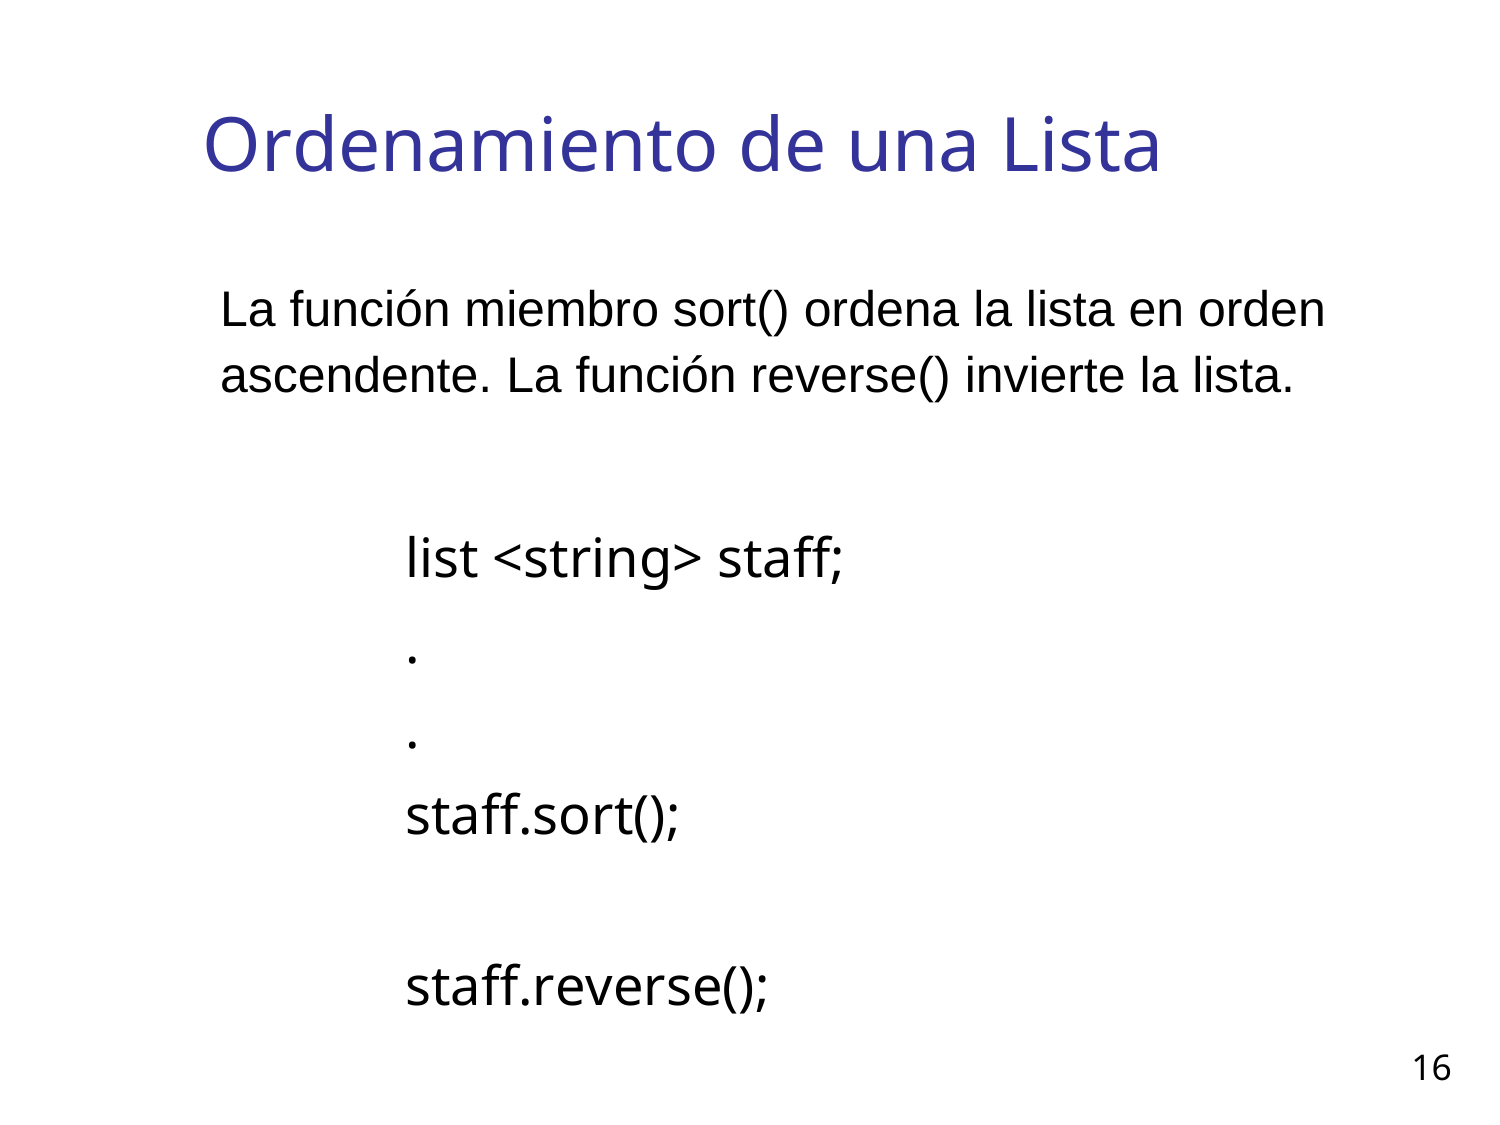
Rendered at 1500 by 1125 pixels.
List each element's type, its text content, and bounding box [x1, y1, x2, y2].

title Ordenamiento de una Lista [187, 37, 1466, 201]
list list <string> staff; . . staff.sort(); staff.reverse(); [362, 512, 1463, 1013]
text_box La función miembro sort() ordena la lista en orden ascendente. La función reverse() invierte la lista. [187, 262, 1388, 410]
